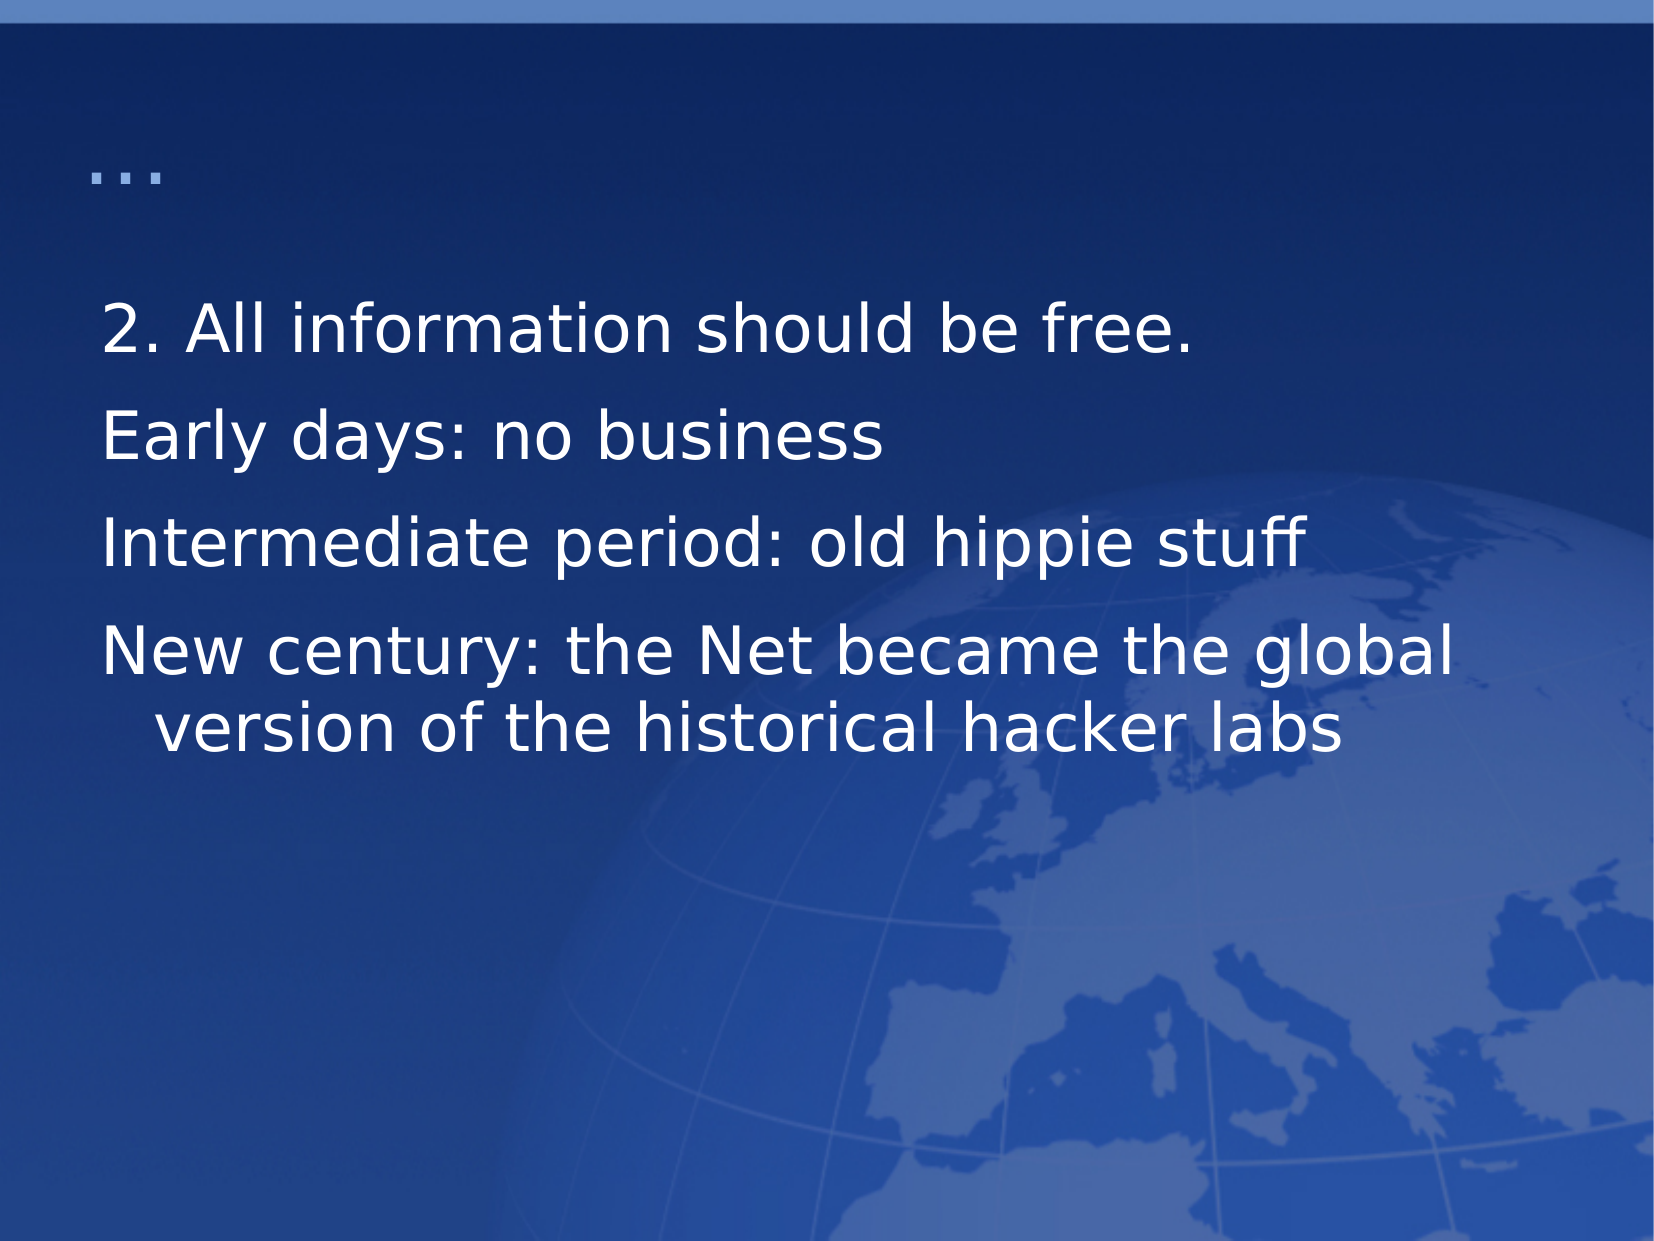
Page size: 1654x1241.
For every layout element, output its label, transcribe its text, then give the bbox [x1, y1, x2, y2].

picture [0, 0, 1654, 1241]
list 2. All information should be free. Early days: no business Intermediate period: old hippie stuff New century: the Net became the global version of the historical hacker labs [82, 290, 1571, 1094]
title ... [82, 56, 1571, 250]
